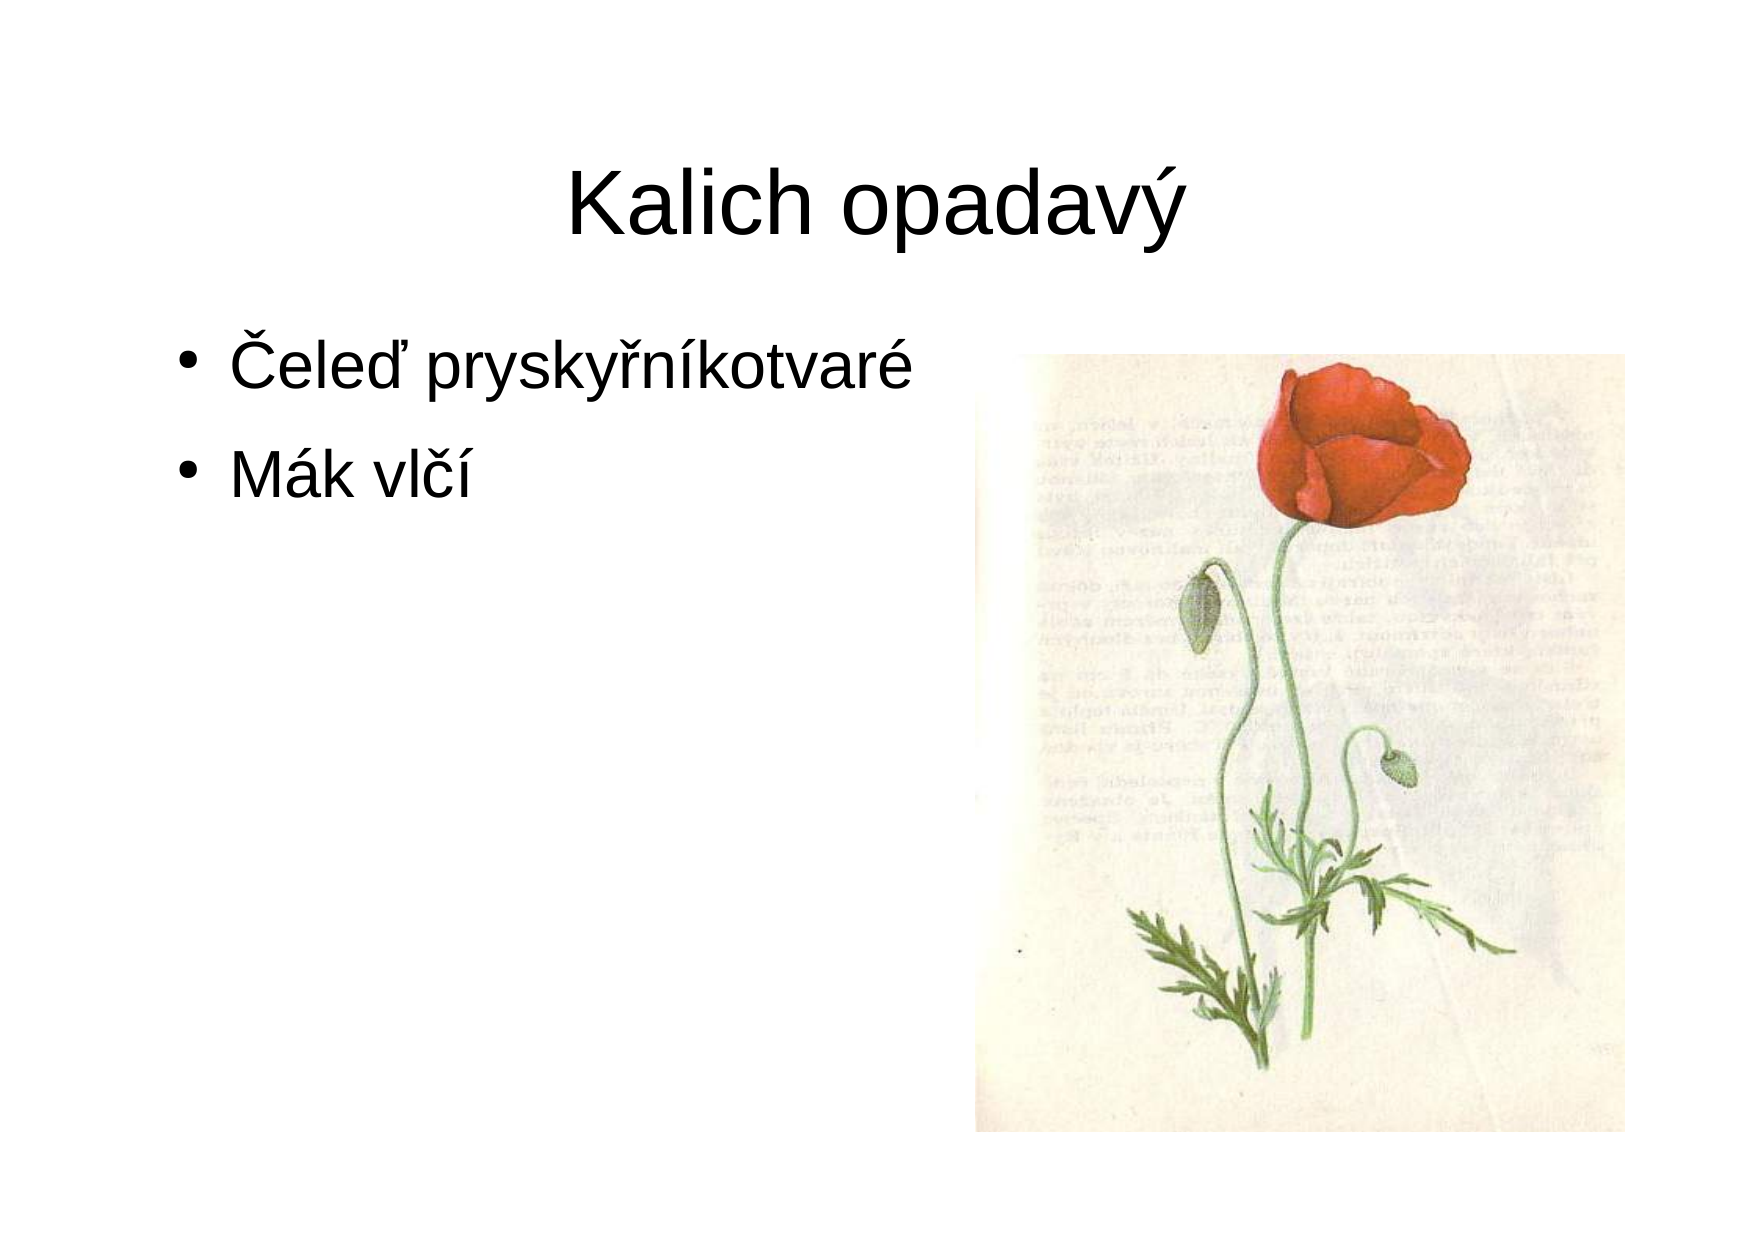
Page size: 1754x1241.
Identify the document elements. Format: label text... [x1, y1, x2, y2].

list Čeleď pryskyřníkotvaré Mák vlčí [140, 321, 1614, 1048]
title Kalich opadavý [140, 111, 1614, 284]
picture [975, 354, 1625, 1132]
